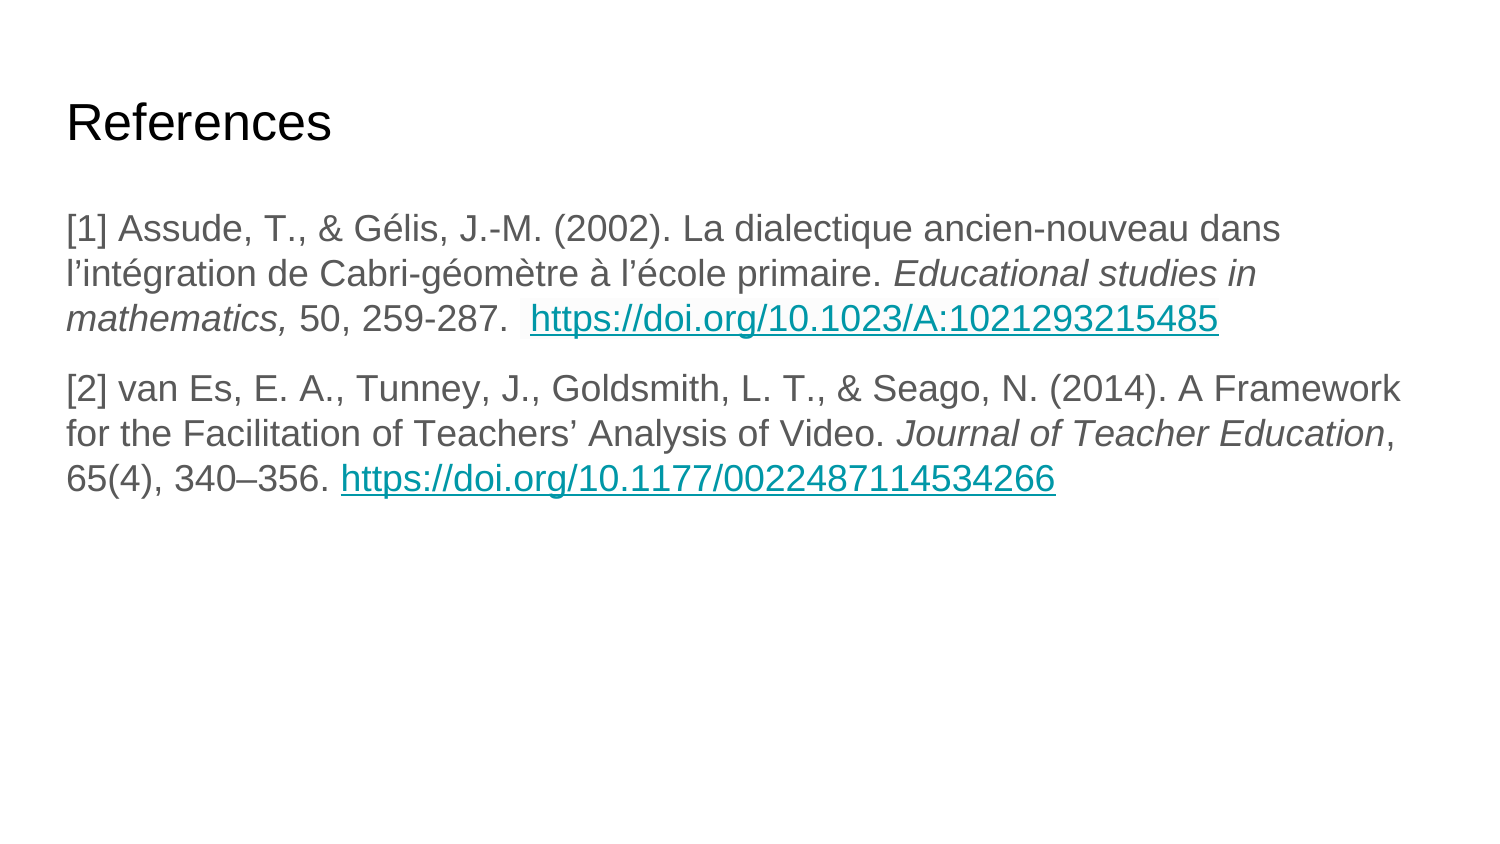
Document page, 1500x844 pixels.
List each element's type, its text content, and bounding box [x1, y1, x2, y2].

title References [51, 72, 1449, 167]
list [1] Assude, T., & Gélis, J.-M. (2002). La dialectique ancien-nouveau dans l’intégration de Cabri-géomètre à l’école primaire. Educational studies in mathematics, 50, 259-287. https://doi.org/10.1023/A:1021293215485 [2] van Es, E. A., Tunney, J., Goldsmith, L. T., & Seago, N. (2014). A Framework for the Facilitation of Teachers’ Analysis of Video. Journal of Teacher Education, 65(4), 340–356. https://doi.org/10.1177/0022487114534266 [51, 189, 1449, 750]
